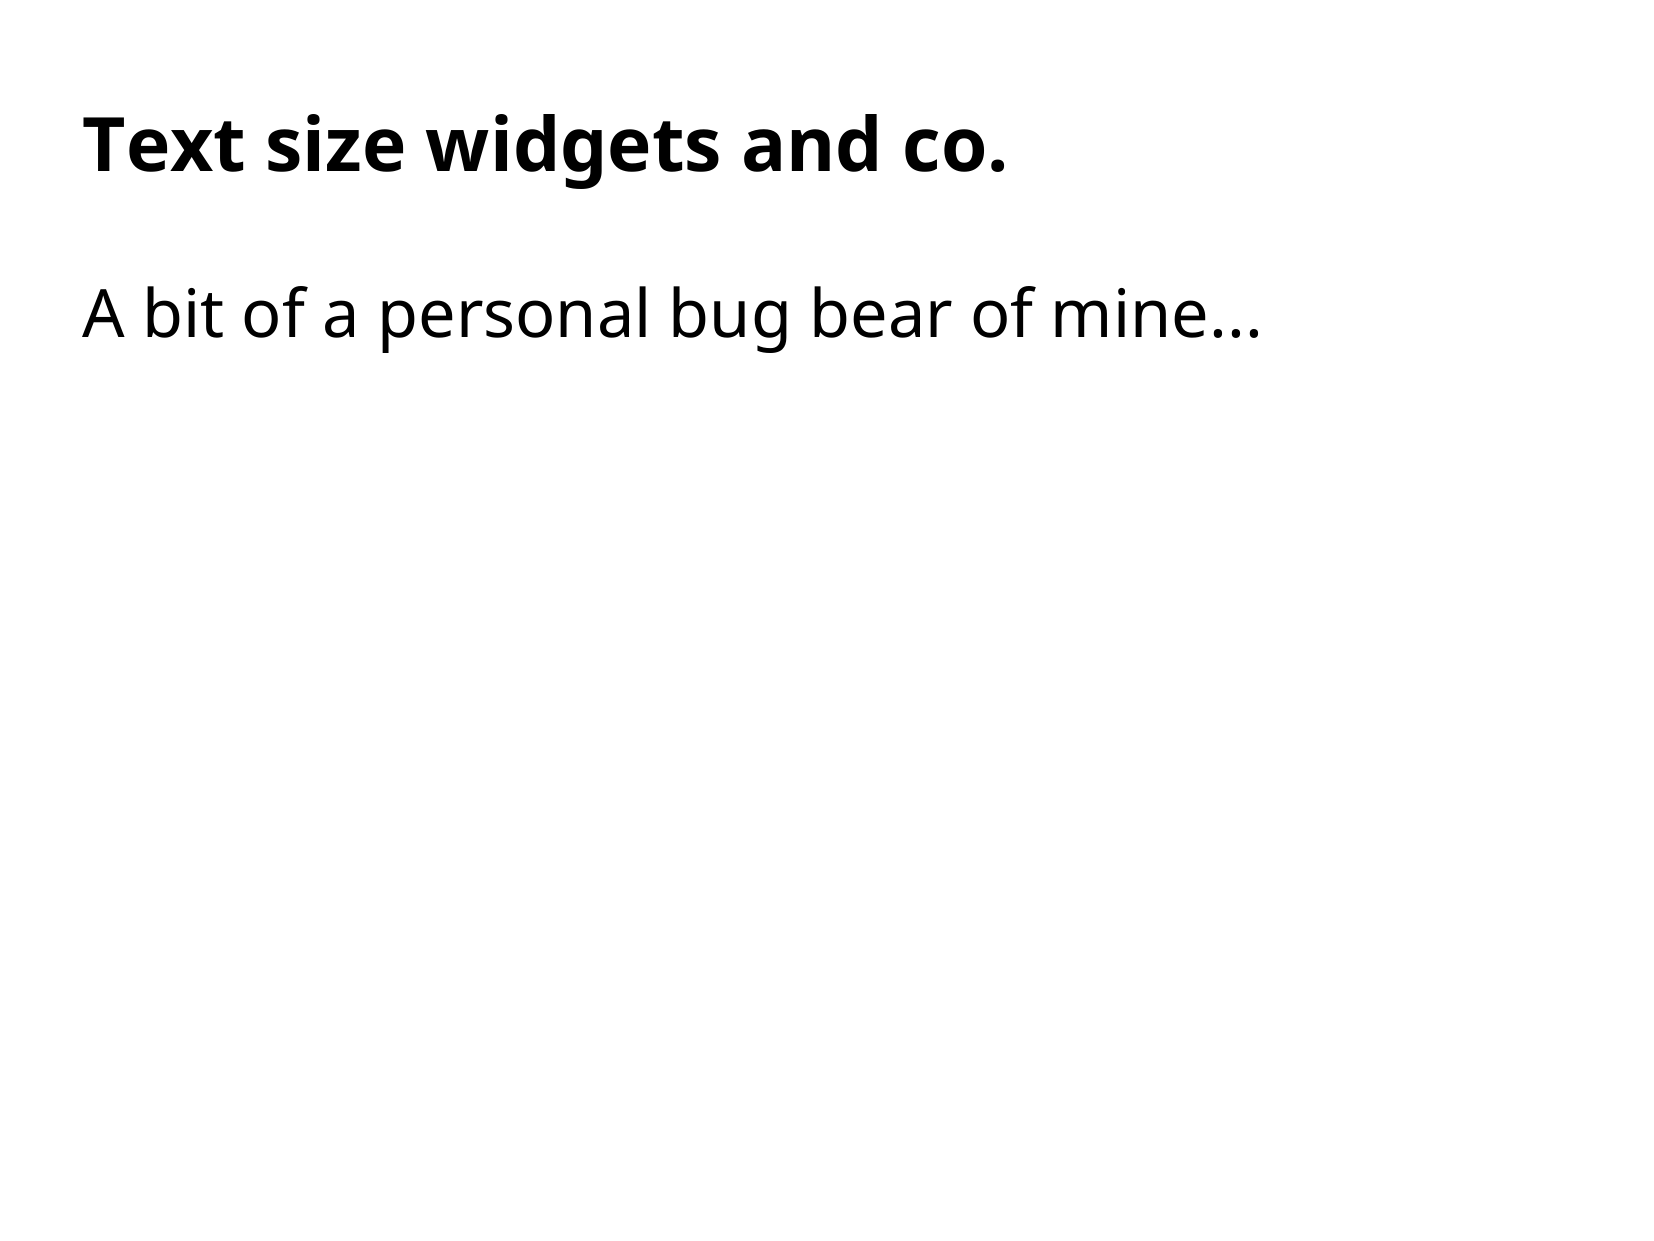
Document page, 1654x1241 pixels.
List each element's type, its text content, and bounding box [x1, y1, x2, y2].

title Text size widgets and co. [82, 86, 1571, 200]
list A bit of a personal bug bear of mine... [82, 265, 1571, 1137]
